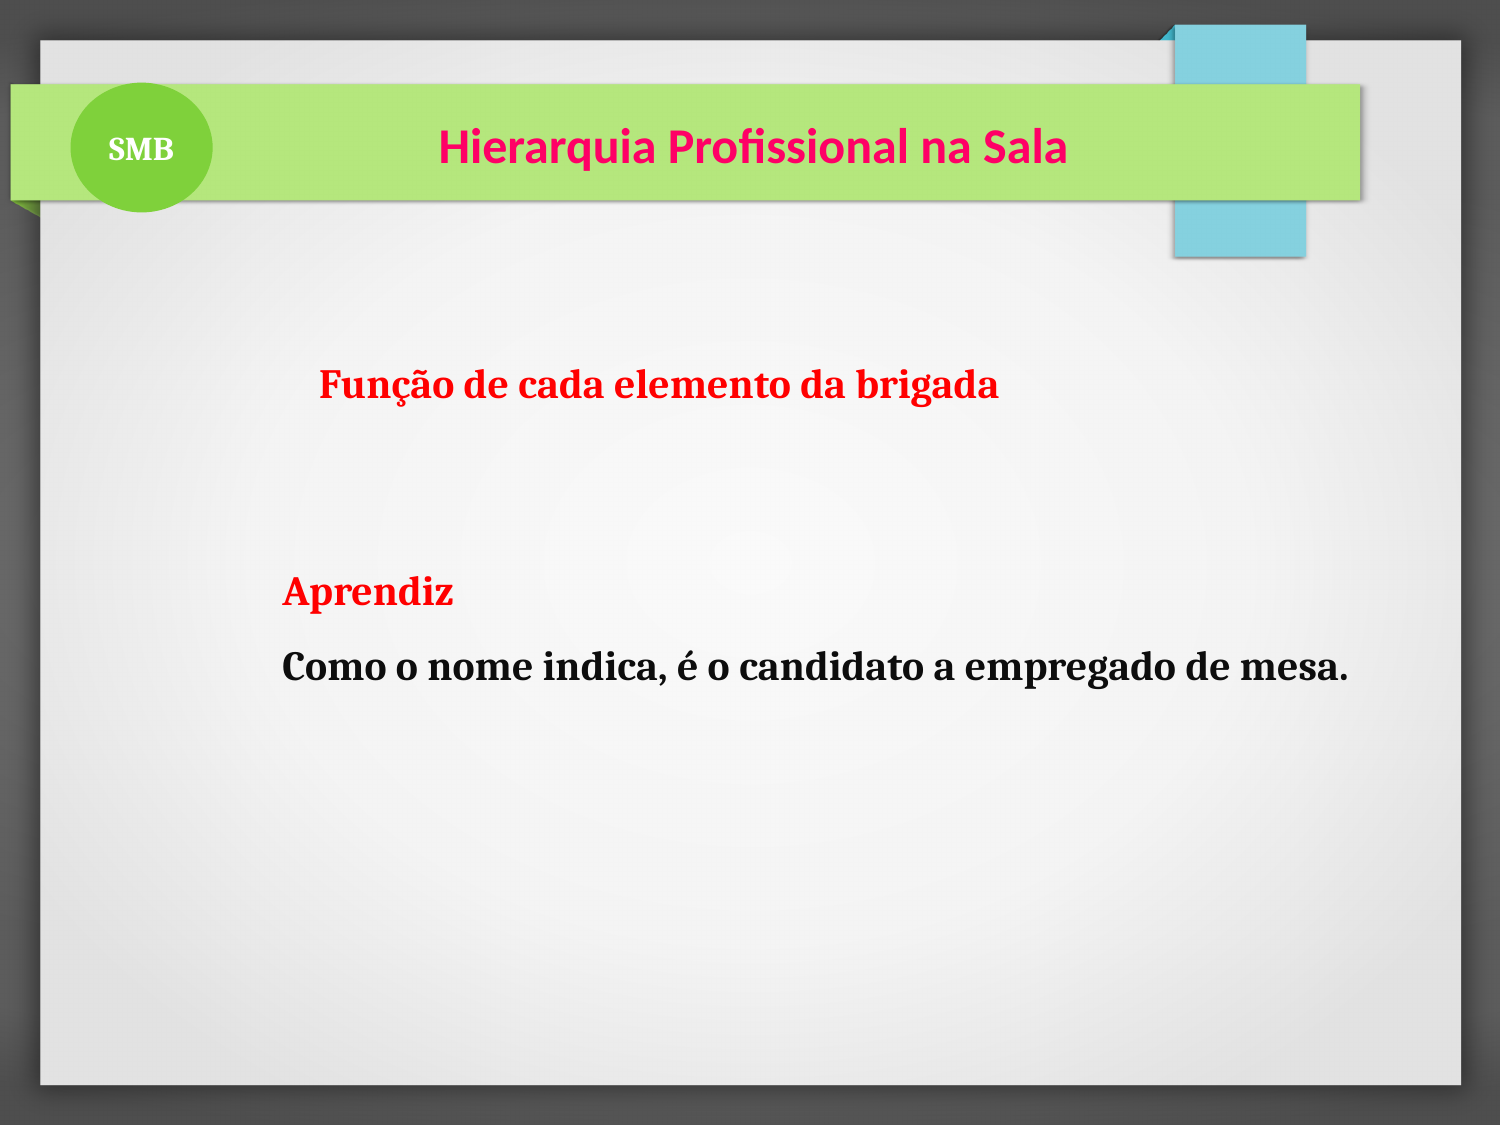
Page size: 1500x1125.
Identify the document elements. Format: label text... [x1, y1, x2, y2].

text_box Função de cada elemento da brigada [304, 324, 1182, 415]
text_box SMB [70, 82, 213, 213]
picture [0, 0, 1500, 1125]
text_box Hierarquia Profissional na Sala [221, 106, 1288, 182]
text_box Aprendiz Como o nome indica, é o candidato a empregado de mesa. [267, 531, 1441, 922]
